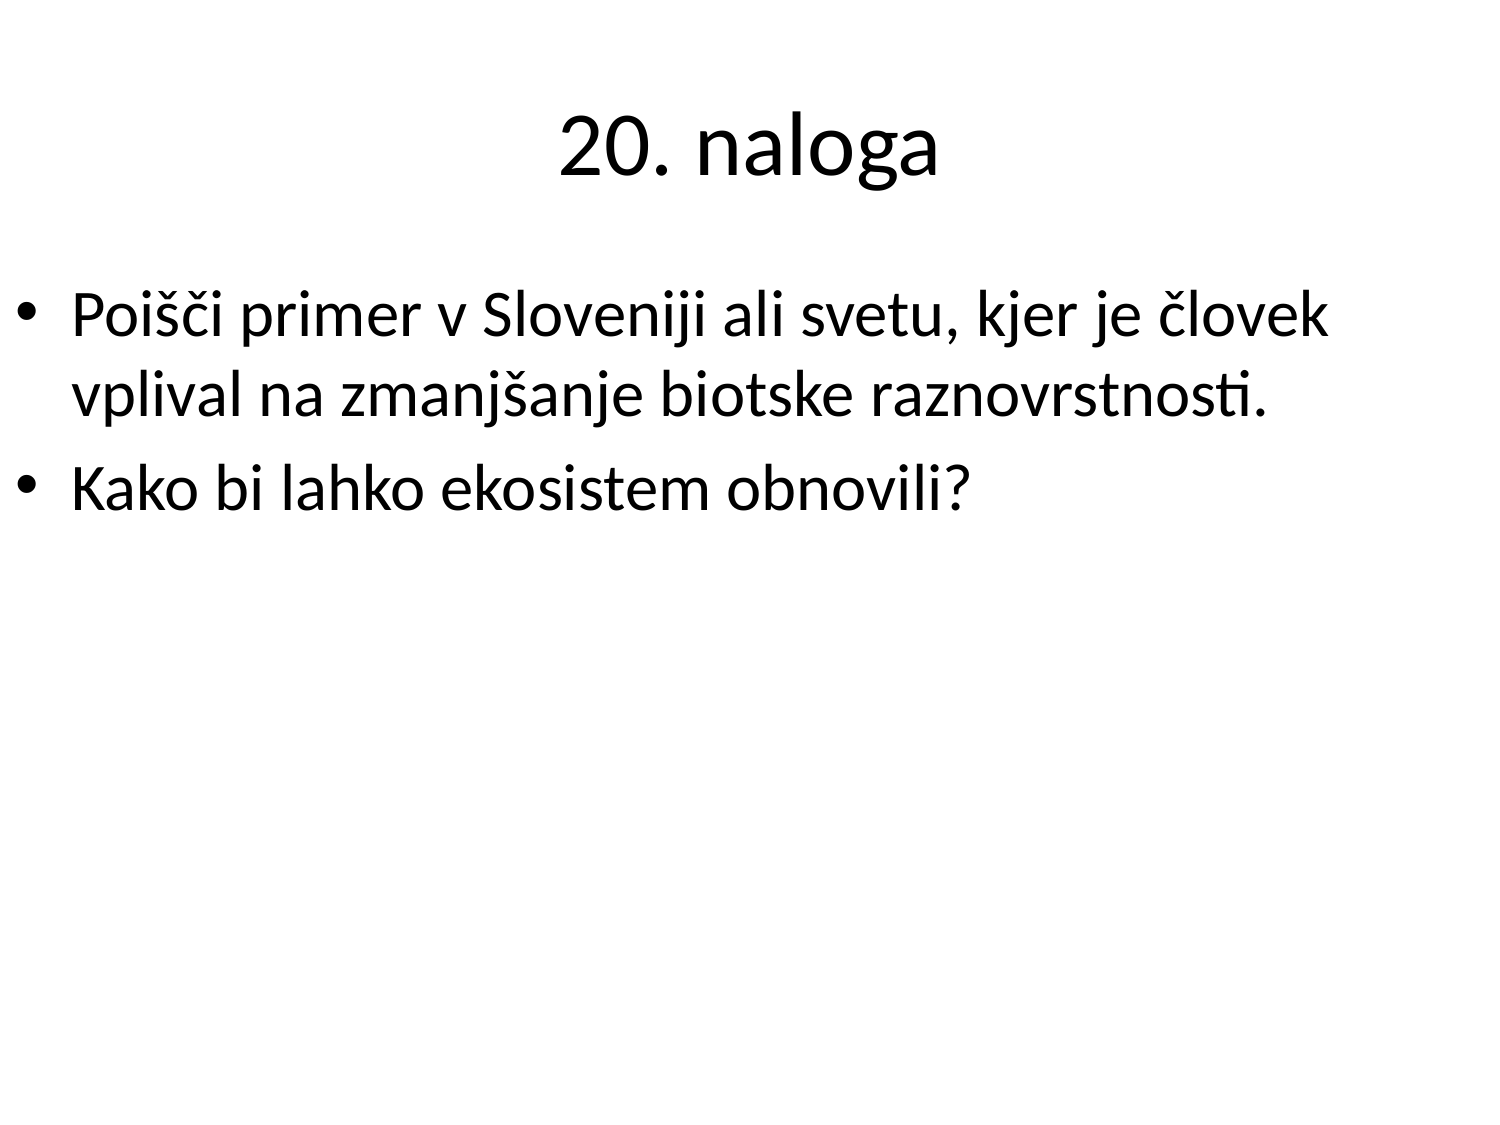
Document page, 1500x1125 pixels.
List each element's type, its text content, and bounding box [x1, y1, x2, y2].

title 20. naloga [75, 45, 1425, 233]
list Poišči primer v Sloveniji ali svetu, kjer je človek vplival na zmanjšanje biotske raznovrstnosti. Kako bi lahko ekosistem obnovili? [0, 262, 1500, 1005]
